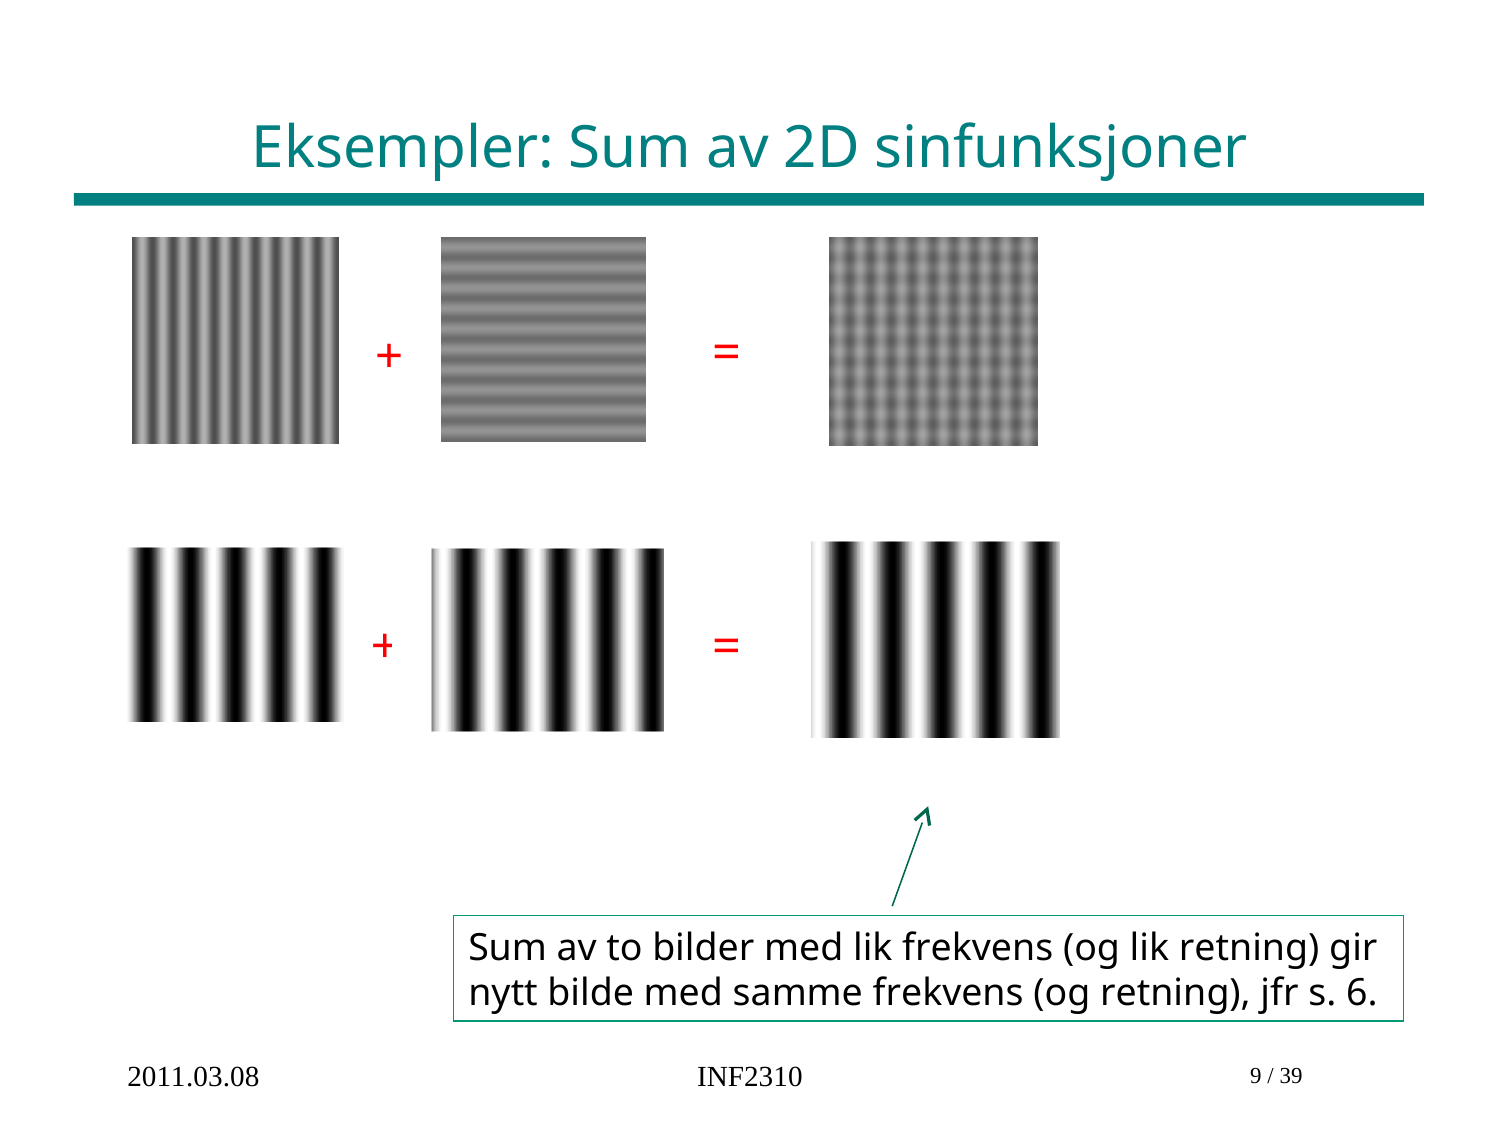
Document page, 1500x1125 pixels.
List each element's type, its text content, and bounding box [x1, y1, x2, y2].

text_box = [697, 310, 756, 387]
picture [87, 531, 372, 745]
text_box + [372, 604, 392, 681]
text_box + [360, 315, 419, 391]
title Eksempler: Sum av 2D sinfunksjoner [112, 62, 1388, 225]
picture [392, 531, 692, 756]
picture [441, 237, 646, 442]
text_box INF2310 [512, 1049, 988, 1101]
picture [829, 237, 1038, 446]
picture [132, 237, 339, 444]
text_box Sum av to bilder med lik frekvens (og lik retning) gir nytt bilde med samme frekvens (og retning), jfr s. 6. [453, 915, 1404, 1022]
text_box = [697, 604, 756, 681]
picture [769, 523, 1090, 764]
